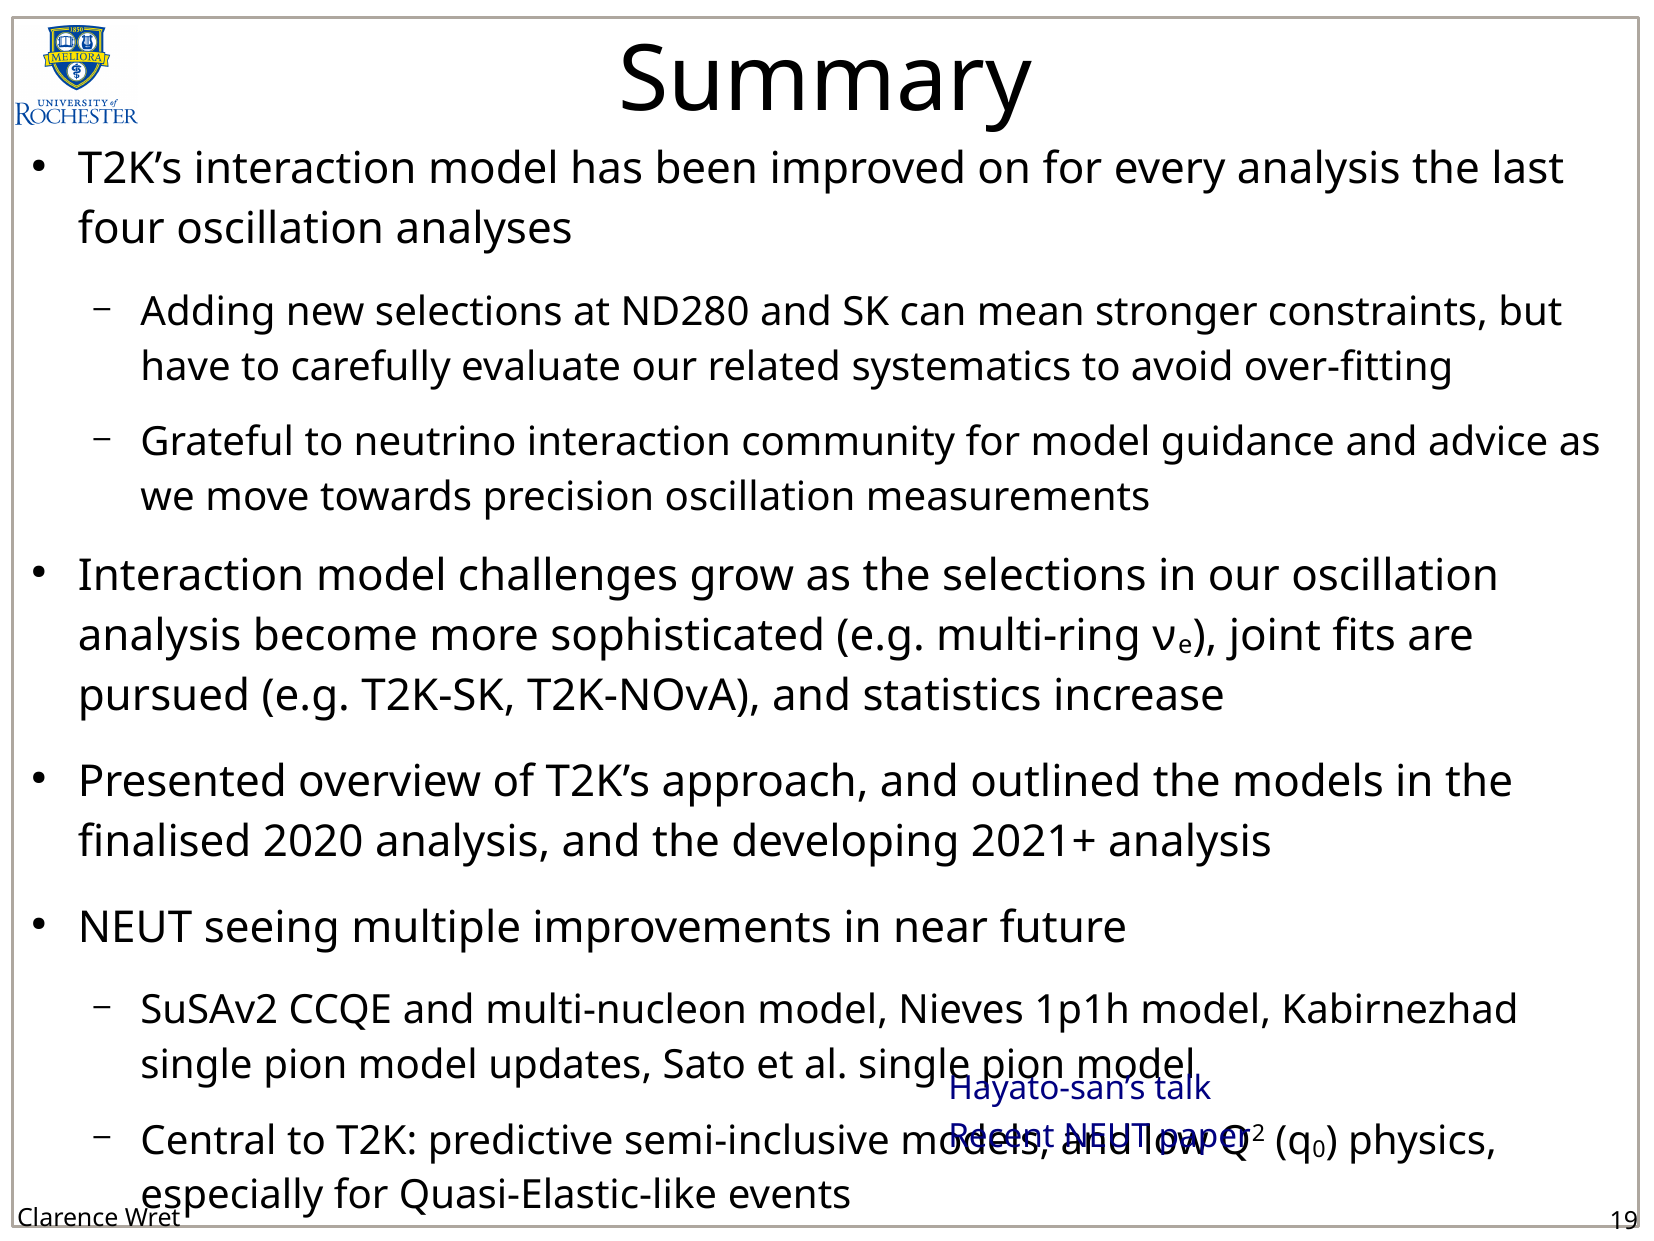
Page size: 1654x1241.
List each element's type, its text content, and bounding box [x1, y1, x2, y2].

list T2K’s interaction model has been improved on for every analysis the last four oscillation analyses Adding new selections at ND280 and SK can mean stronger constraints, but have to carefully evaluate our related systematics to avoid over-fitting Grateful to neutrino interaction community for model guidance and advice as we move towards precision oscillation measurements Interaction model challenges grow as the selections in our oscillation analysis become more sophisticated (e.g. multi-ring νe), joint fits are pursued (e.g. T2K-SK, T2K-NOvA), and statistics increase Presented overview of T2K’s approach, and outlined the models in the finalised 2020 analysis, and the developing 2021+ analysis NEUT seeing multiple improvements in near future SuSAv2 CCQE and multi-nucleon model, Nieves 1p1h model, Kabirnezhad single pion model updates, Sato et al. single pion model Central to T2K: predictive semi-inclusive models, and low Q2 (q0) physics, especially for Quasi-Elastic-like events [15, 136, 1636, 1237]
title Summary [15, 19, 1636, 131]
text_box Recent NEUT paper [933, 1104, 1274, 1154]
text_box Hayato-san’s talk [933, 1056, 1257, 1105]
